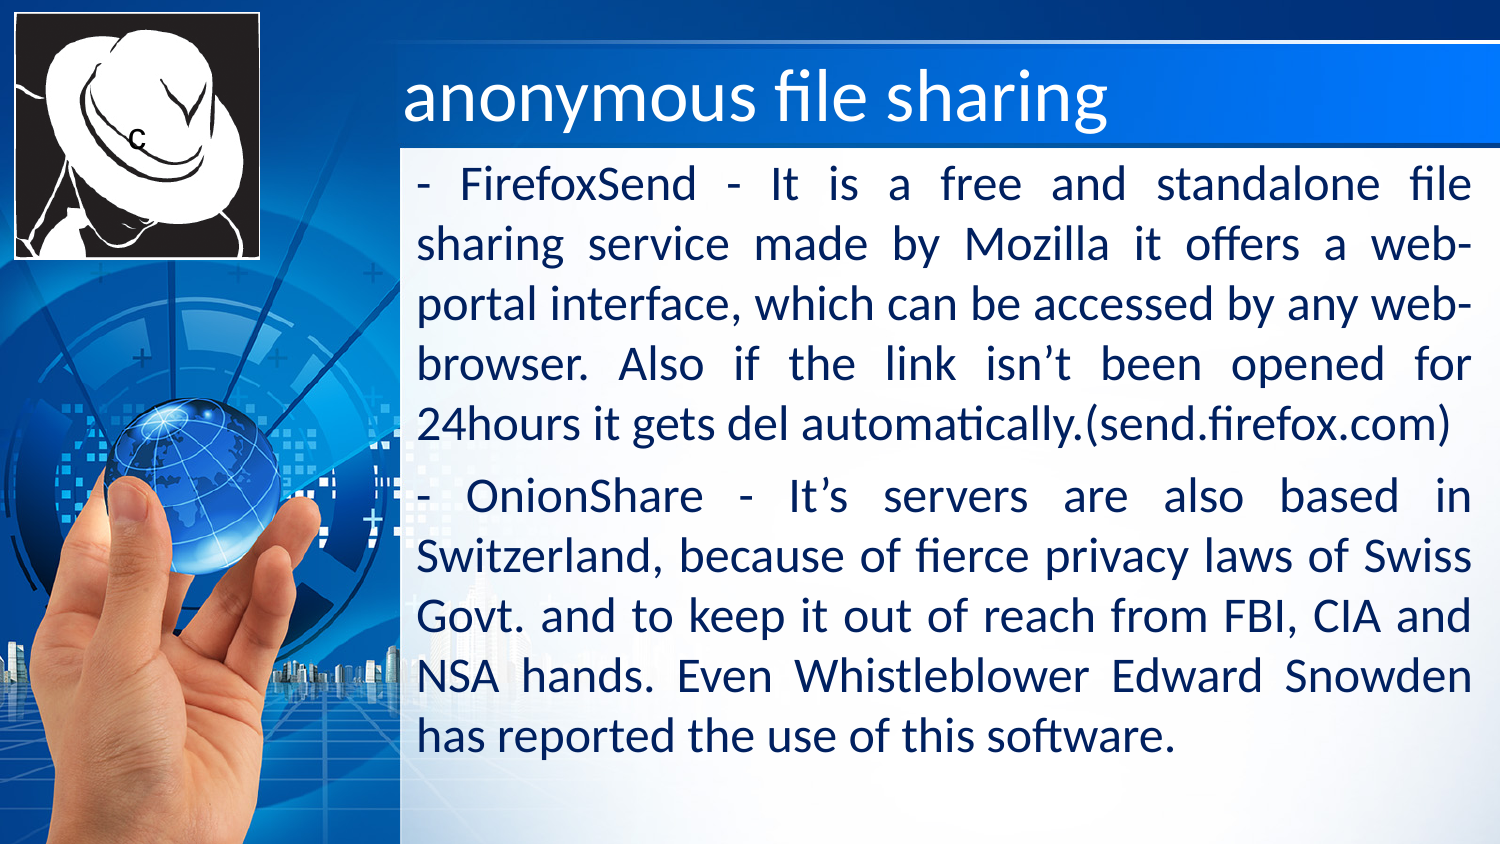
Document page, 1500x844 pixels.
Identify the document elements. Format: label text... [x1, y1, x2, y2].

list - FirefoxSend - It is a free and standalone file sharing service made by Mozilla it offers a web-portal interface, which can be accessed by any web-browser. Also if the link isn’t been opened for 24hours it gets del automatically.(send.firefox.com) - OnionShare - It’s servers are also based in Switzerland, because of fierce privacy laws of Swiss Govt. and to keep it out of reach from FBI, CIA and NSA hands. Even Whistleblower Edward Snowden has reported the use of this software. [344, 142, 1489, 782]
picture [0, 0, 1500, 844]
title anonymous file sharing [387, 28, 1390, 142]
